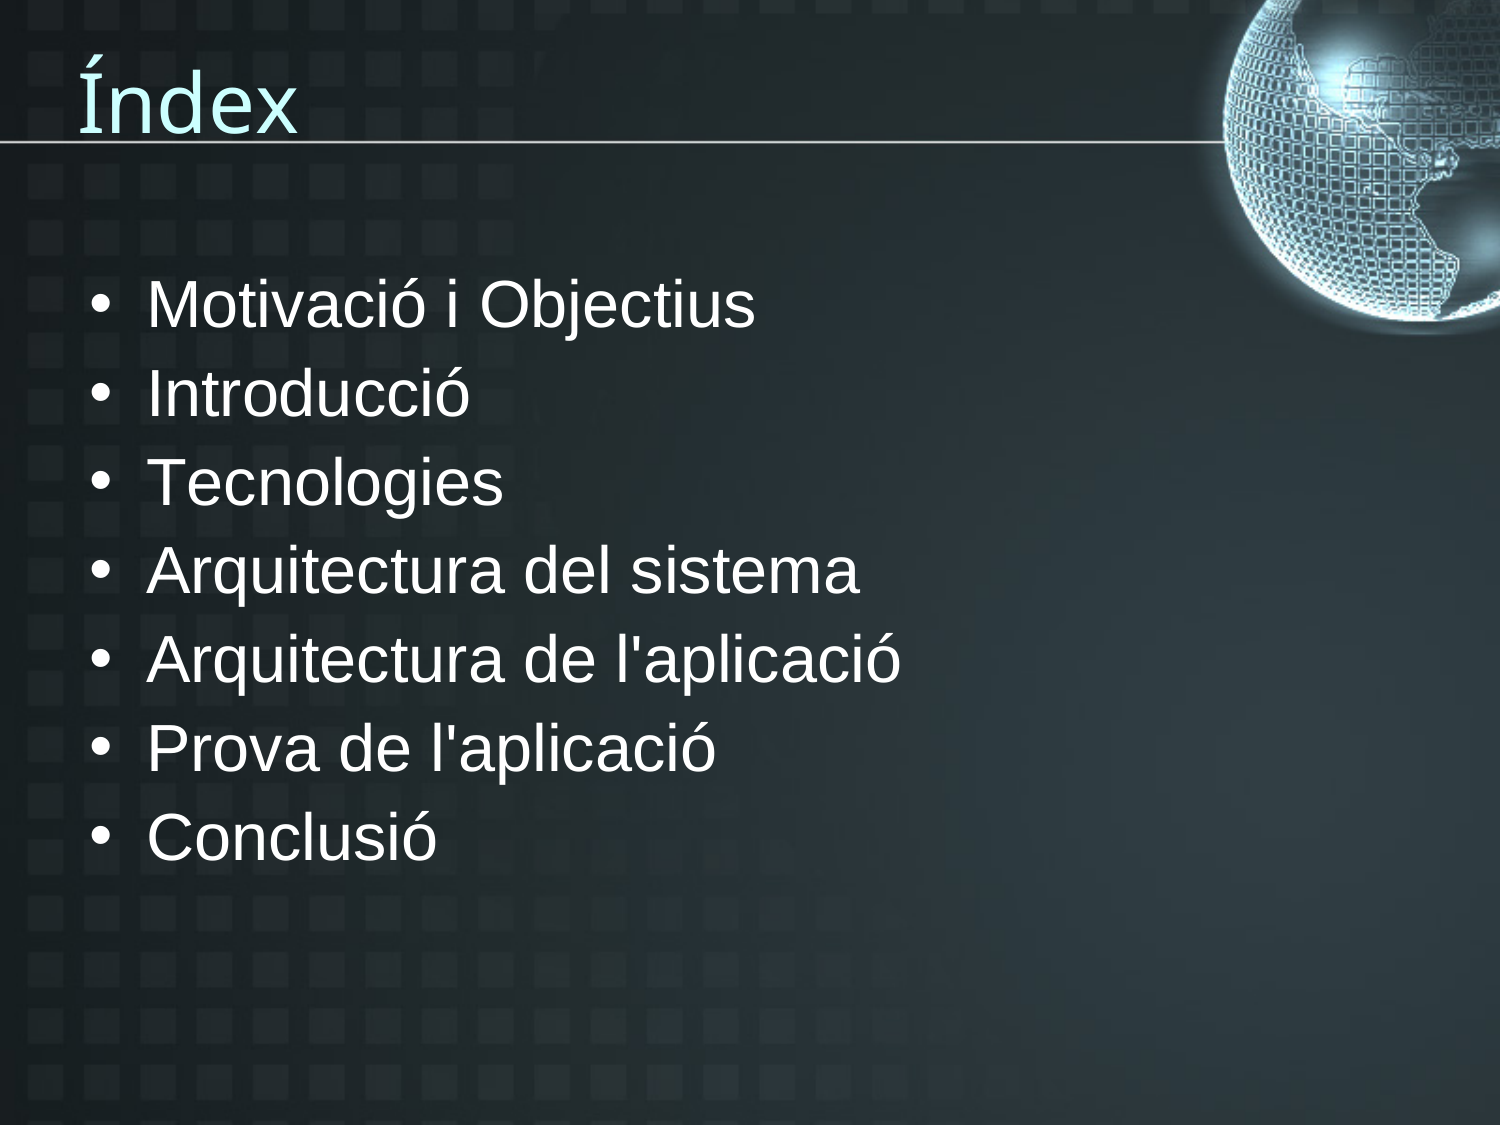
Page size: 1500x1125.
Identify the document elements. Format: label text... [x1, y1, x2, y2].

list Motivació i Objectius Introducció Tecnologies Arquitectura del sistema Arquitectura de l'aplicació Prova de l'aplicació Conclusió [75, 262, 1426, 1005]
title Índex [62, 24, 1213, 176]
picture [0, 0, 1500, 1125]
